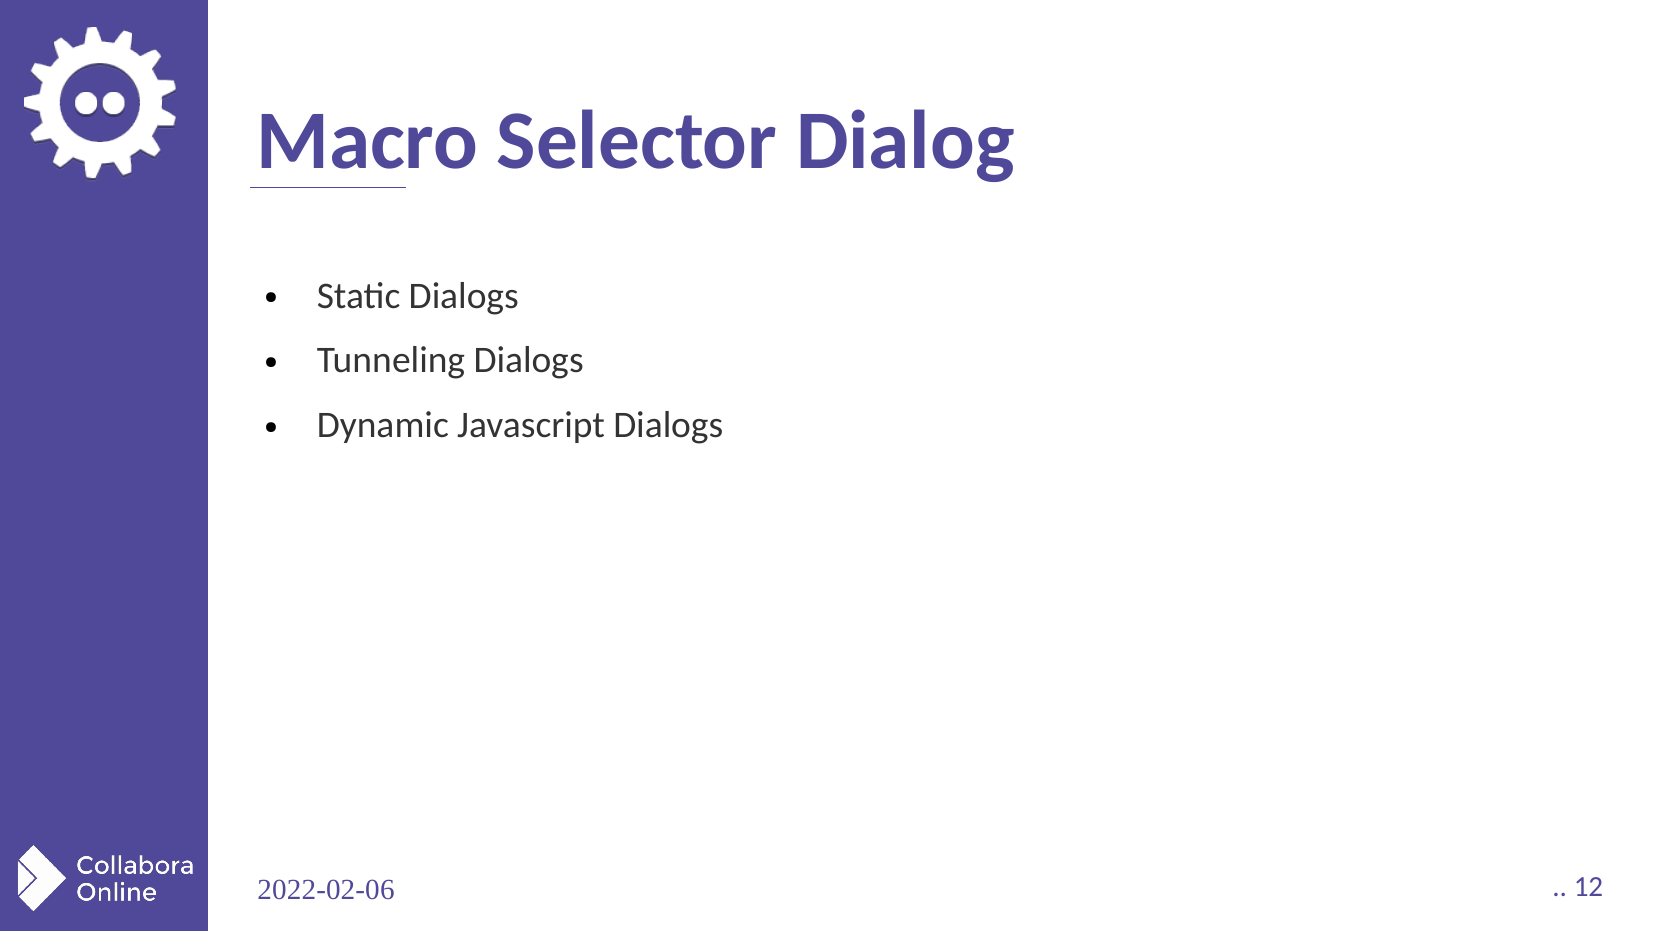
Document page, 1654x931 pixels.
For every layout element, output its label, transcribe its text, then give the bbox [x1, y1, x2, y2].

list Static Dialogs Tunneling Dialogs Dynamic Javascript Dialogs [246, 210, 916, 832]
picture [13, 840, 197, 916]
picture [24, 27, 181, 182]
title Macro Selector Dialog [256, 57, 1654, 189]
